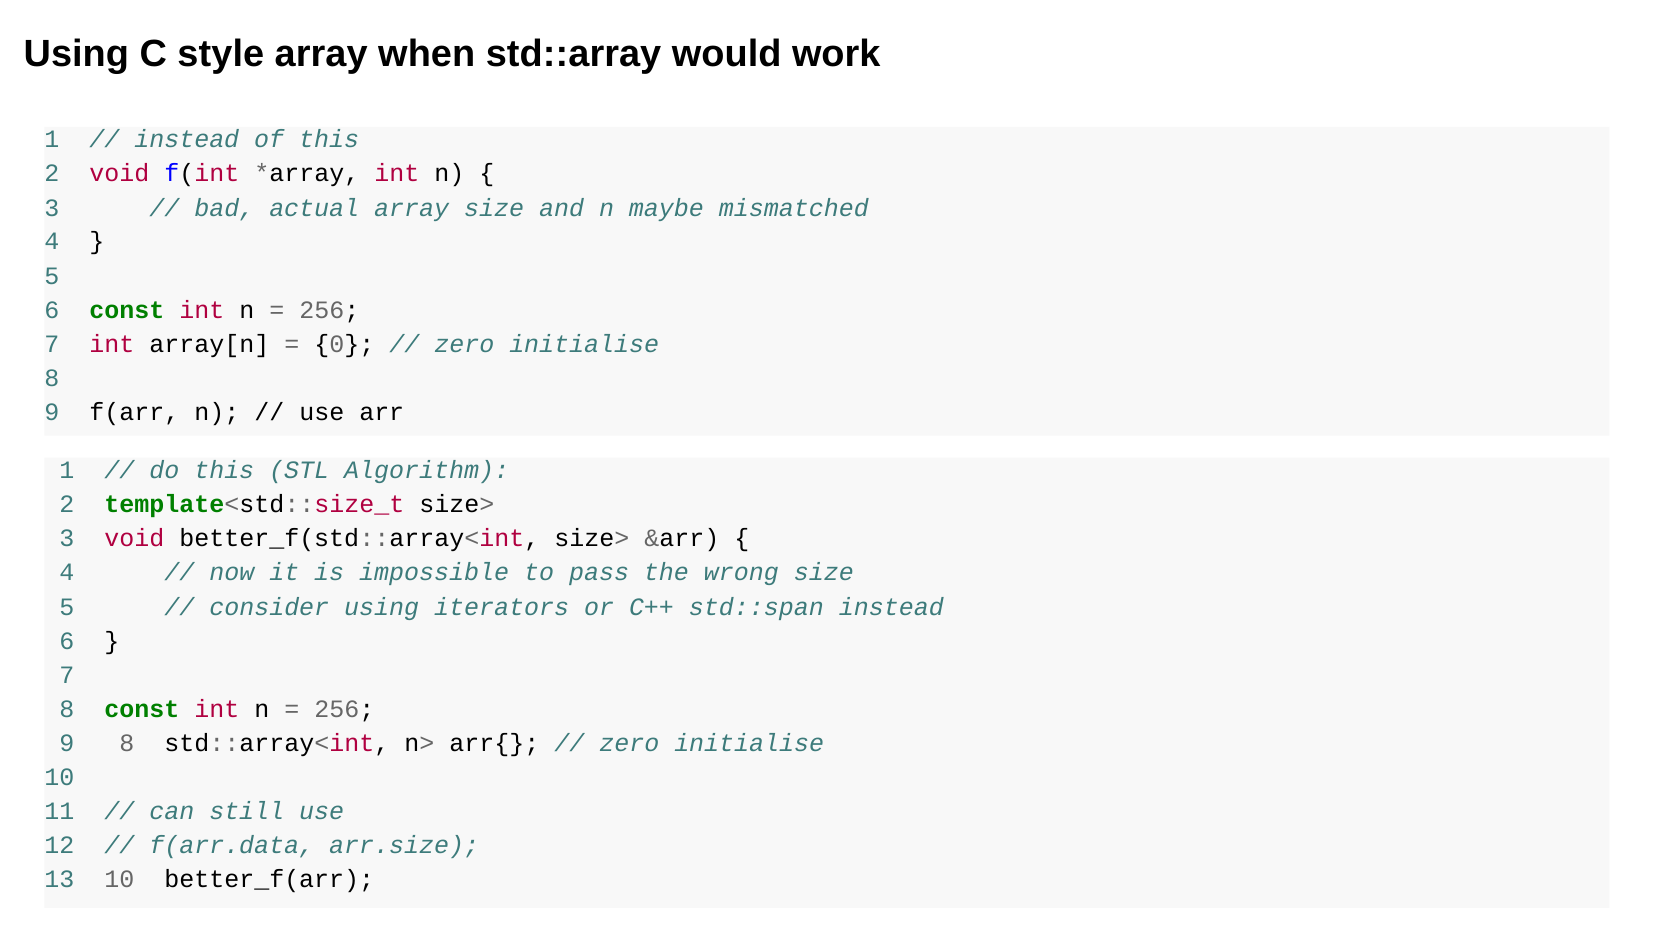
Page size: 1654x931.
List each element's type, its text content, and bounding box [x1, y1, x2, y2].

title Using C style array when std::array would work [23, 32, 1223, 122]
list 1 // instead of this 2 void f(int *array, int n) { 3 // bad, actual array size and n maybe mismatched 4 } 5 6 const int n = 256; 7 int array[n] = {0}; // zero initialise 8 9 f(arr, n); // use arr [44, 126, 1610, 436]
list 1 // do this (STL Algorithm): 2 template<std::size_t size> 3 void better_f(std::array<int, size> &arr) { 4 // now it is impossible to pass the wrong size 5 // consider using iterators or C++ std::span instead 6 } 7 8 const int n = 256; 9 8 std::array<int, n> arr{}; // zero initialise 10 11 // can still use 12 // f(arr.data, arr.size); 13 10 better_f(arr); [44, 457, 1610, 908]
